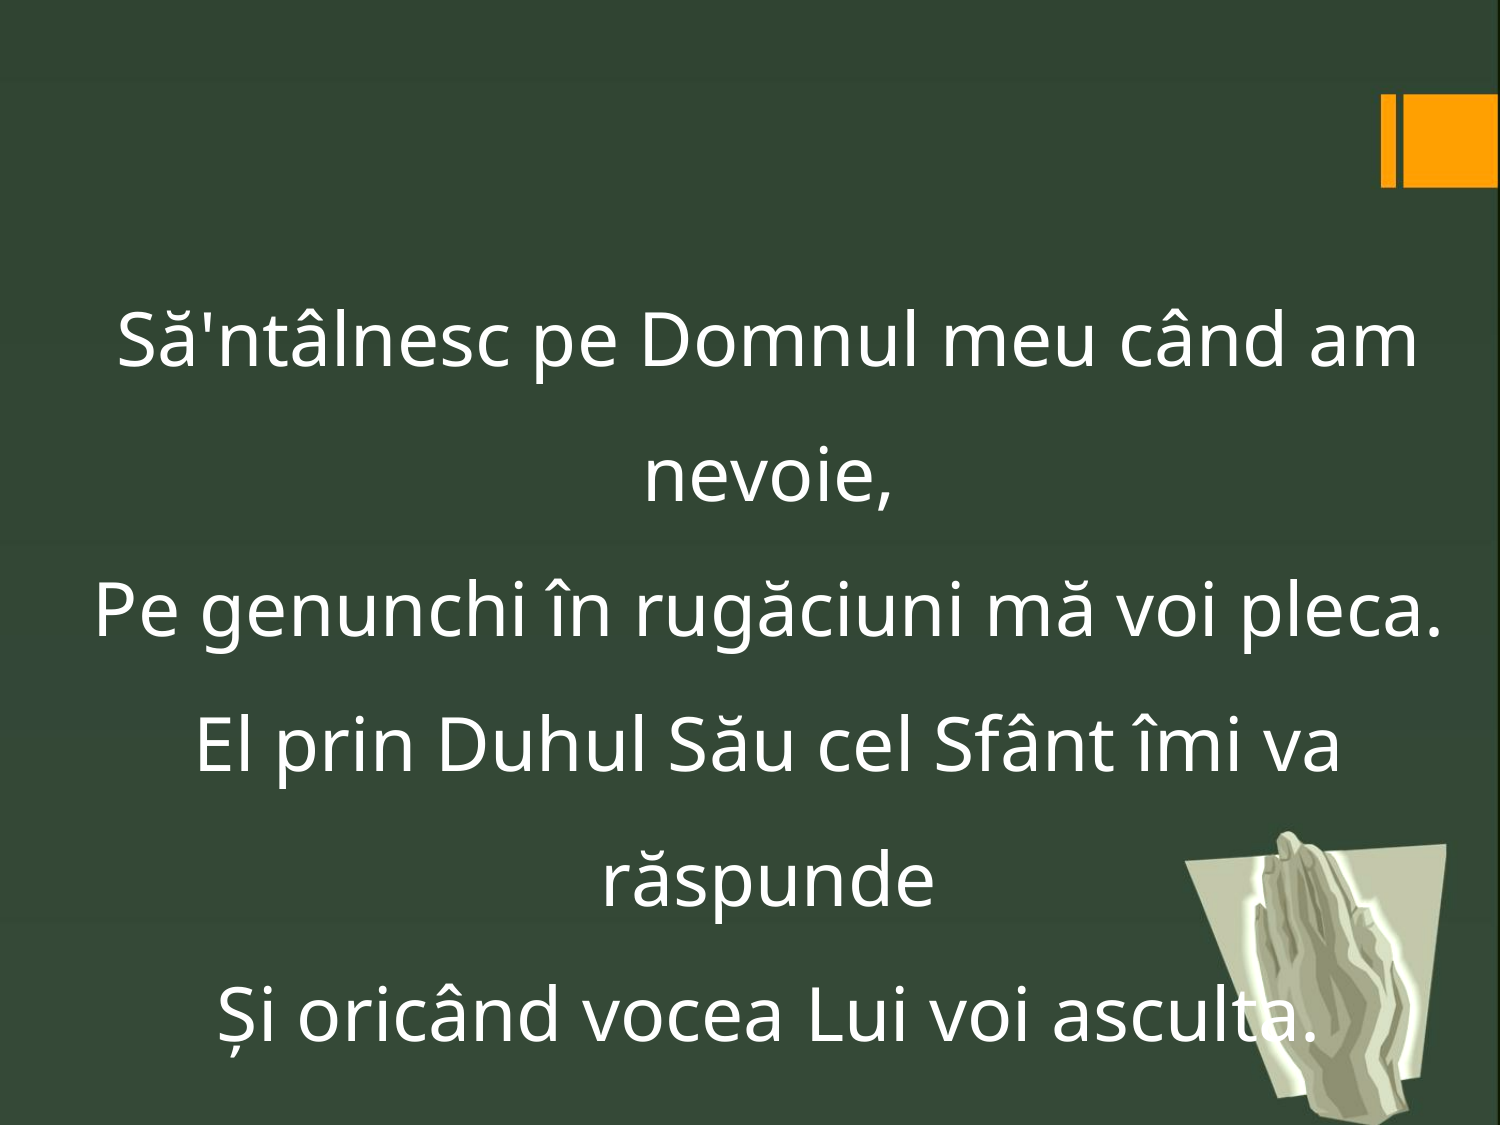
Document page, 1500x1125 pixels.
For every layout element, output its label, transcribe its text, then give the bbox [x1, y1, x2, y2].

picture [0, 0, 1500, 1125]
text_box Să'ntâlnesc pe Domnul meu când am nevoie, Pe genunchi în rugăciuni mă voi pleca. El prin Duhul Său cel Sfânt îmi va răspunde Şi oricând vocea Lui voi asculta. [48, 238, 1489, 940]
